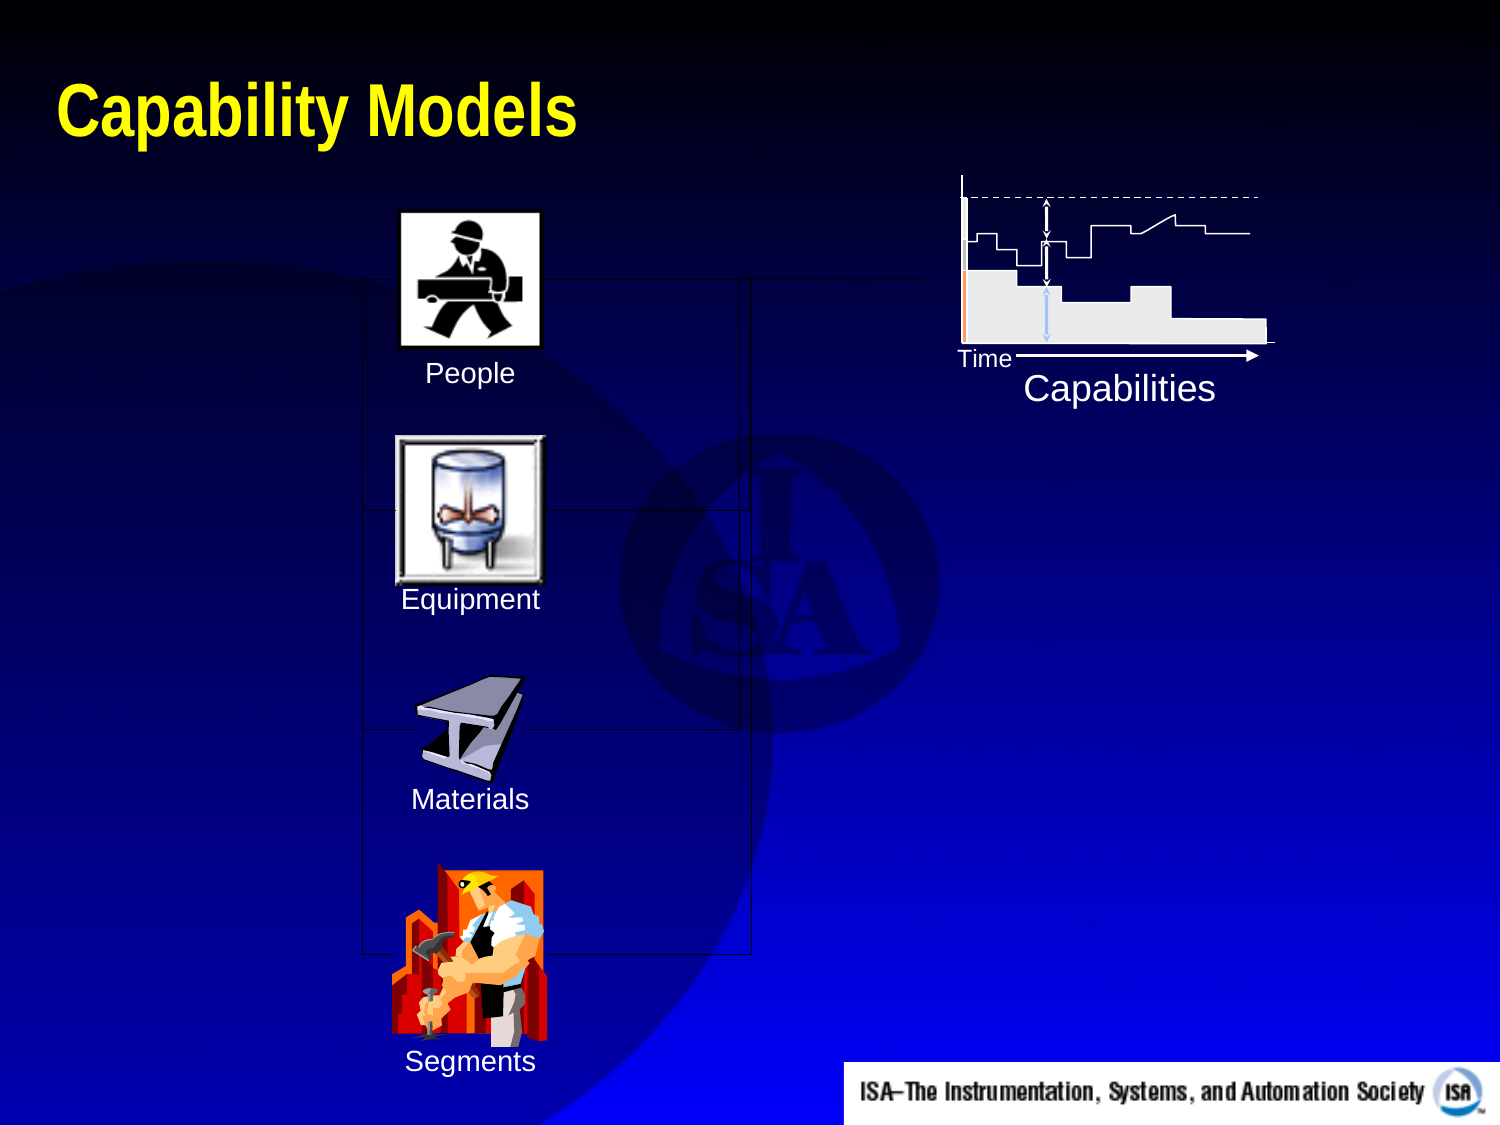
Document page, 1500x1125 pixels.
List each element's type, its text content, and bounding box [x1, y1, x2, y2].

picture [0, 0, 1500, 1125]
text_box Segments [391, 1035, 550, 1085]
text_box [1045, 286, 1267, 344]
text_box Materials [397, 773, 544, 822]
text_box Time [924, 335, 1045, 380]
text_box People [411, 348, 530, 397]
text_box Capabilities [1009, 357, 1230, 417]
title Capability Models [41, 12, 1463, 201]
text_box Equipment [387, 573, 555, 622]
text_box [961, 198, 1048, 343]
